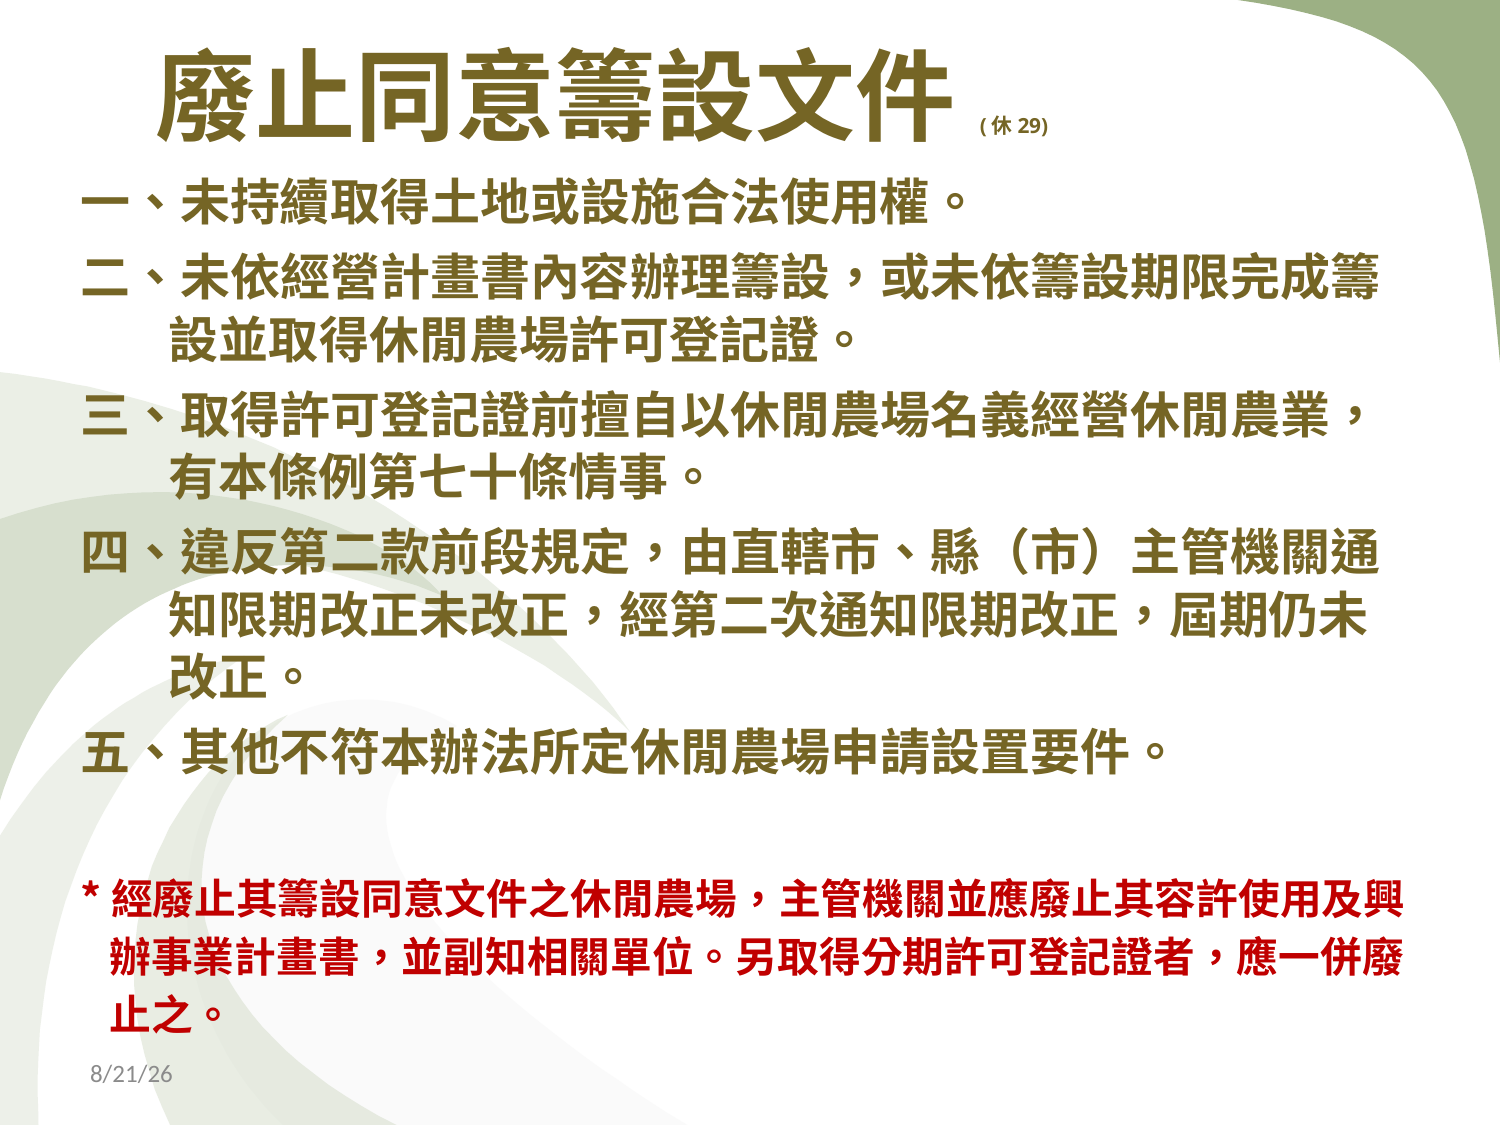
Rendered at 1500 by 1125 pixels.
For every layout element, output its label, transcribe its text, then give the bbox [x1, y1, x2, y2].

list 一、未持續取得土地或設施合法使用權。 二、未依經營計畫書內容辦理籌設，或未依籌設期限完成籌設並取得休閒農場許可登記證。 三、取得許可登記證前擅自以休閒農場名義經營休閒農業，有本條例第七十條情事。 四、違反第二款前段規定，由直轄市、縣（市）主管機關通知限期改正未改正，經第二次通知限期改正，屆期仍未改正。 五、其他不符本辦法所定休閒農場申請設置要件。 *經廢止其籌設同意文件之休閒農場，主管機關並應廢止其容許使用及興辦事業計畫書，並副知相關單位。另取得分期許可登記證者，應一併廢止之。 [64, 160, 1424, 1106]
text_box 廢止同意籌設文件(休29) [141, 0, 1136, 188]
slide_number 11/8/18 [75, 1042, 425, 1103]
